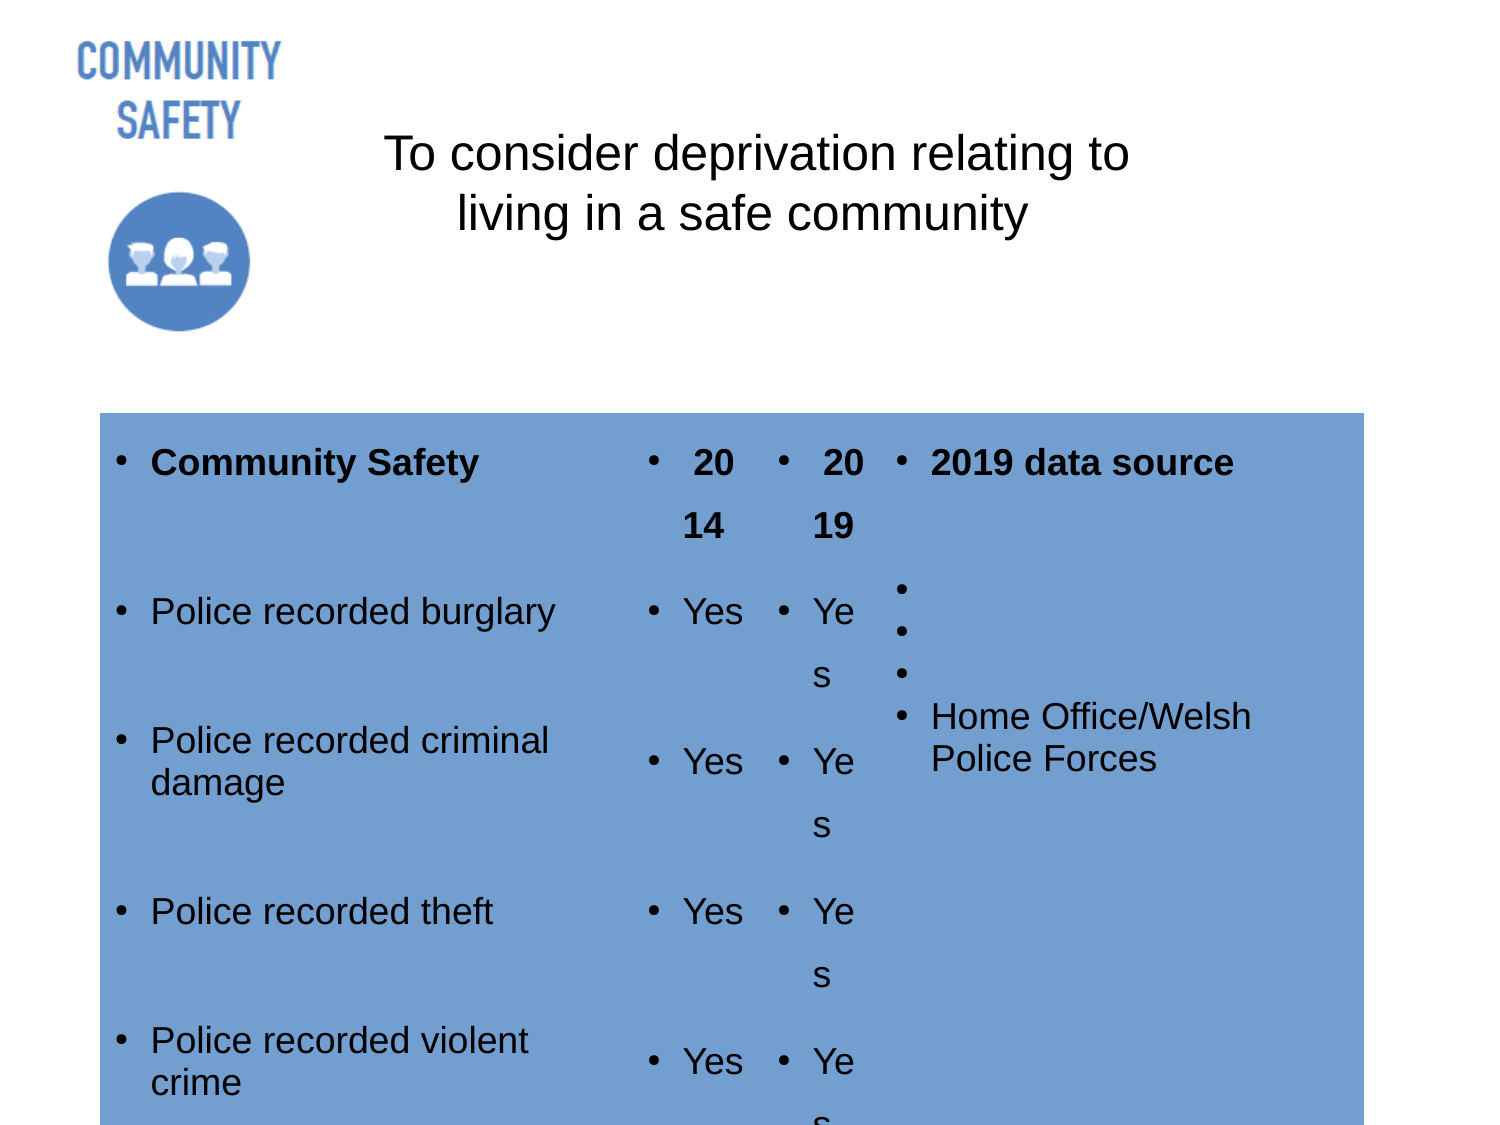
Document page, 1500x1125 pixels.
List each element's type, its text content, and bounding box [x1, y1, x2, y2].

table_header 2019 data source [881, 413, 1364, 563]
table_header 2014 [633, 413, 763, 563]
table_header 2019 [763, 413, 881, 563]
text_box To consider deprivation relating to living in a safe community [347, 113, 1167, 248]
table_cell Yes [633, 712, 763, 862]
picture [63, 30, 302, 347]
table_cell Police recorded burglary [100, 563, 633, 712]
table_cell Home Office/Welsh Police Forces [881, 563, 1364, 1125]
table_cell Police recorded violent crime [100, 1012, 633, 1125]
table_header Community Safety [100, 413, 633, 563]
table_cell Yes [763, 712, 881, 862]
table_cell Police recorded theft [100, 862, 633, 1012]
table_cell Yes [763, 862, 881, 1012]
table_cell Yes [633, 1012, 763, 1125]
table_cell Yes [633, 862, 763, 1012]
table_cell Yes [763, 563, 881, 712]
table_cell Yes [633, 563, 763, 712]
table_cell Yes [763, 1012, 881, 1125]
table_cell Police recorded criminal damage [100, 712, 633, 862]
